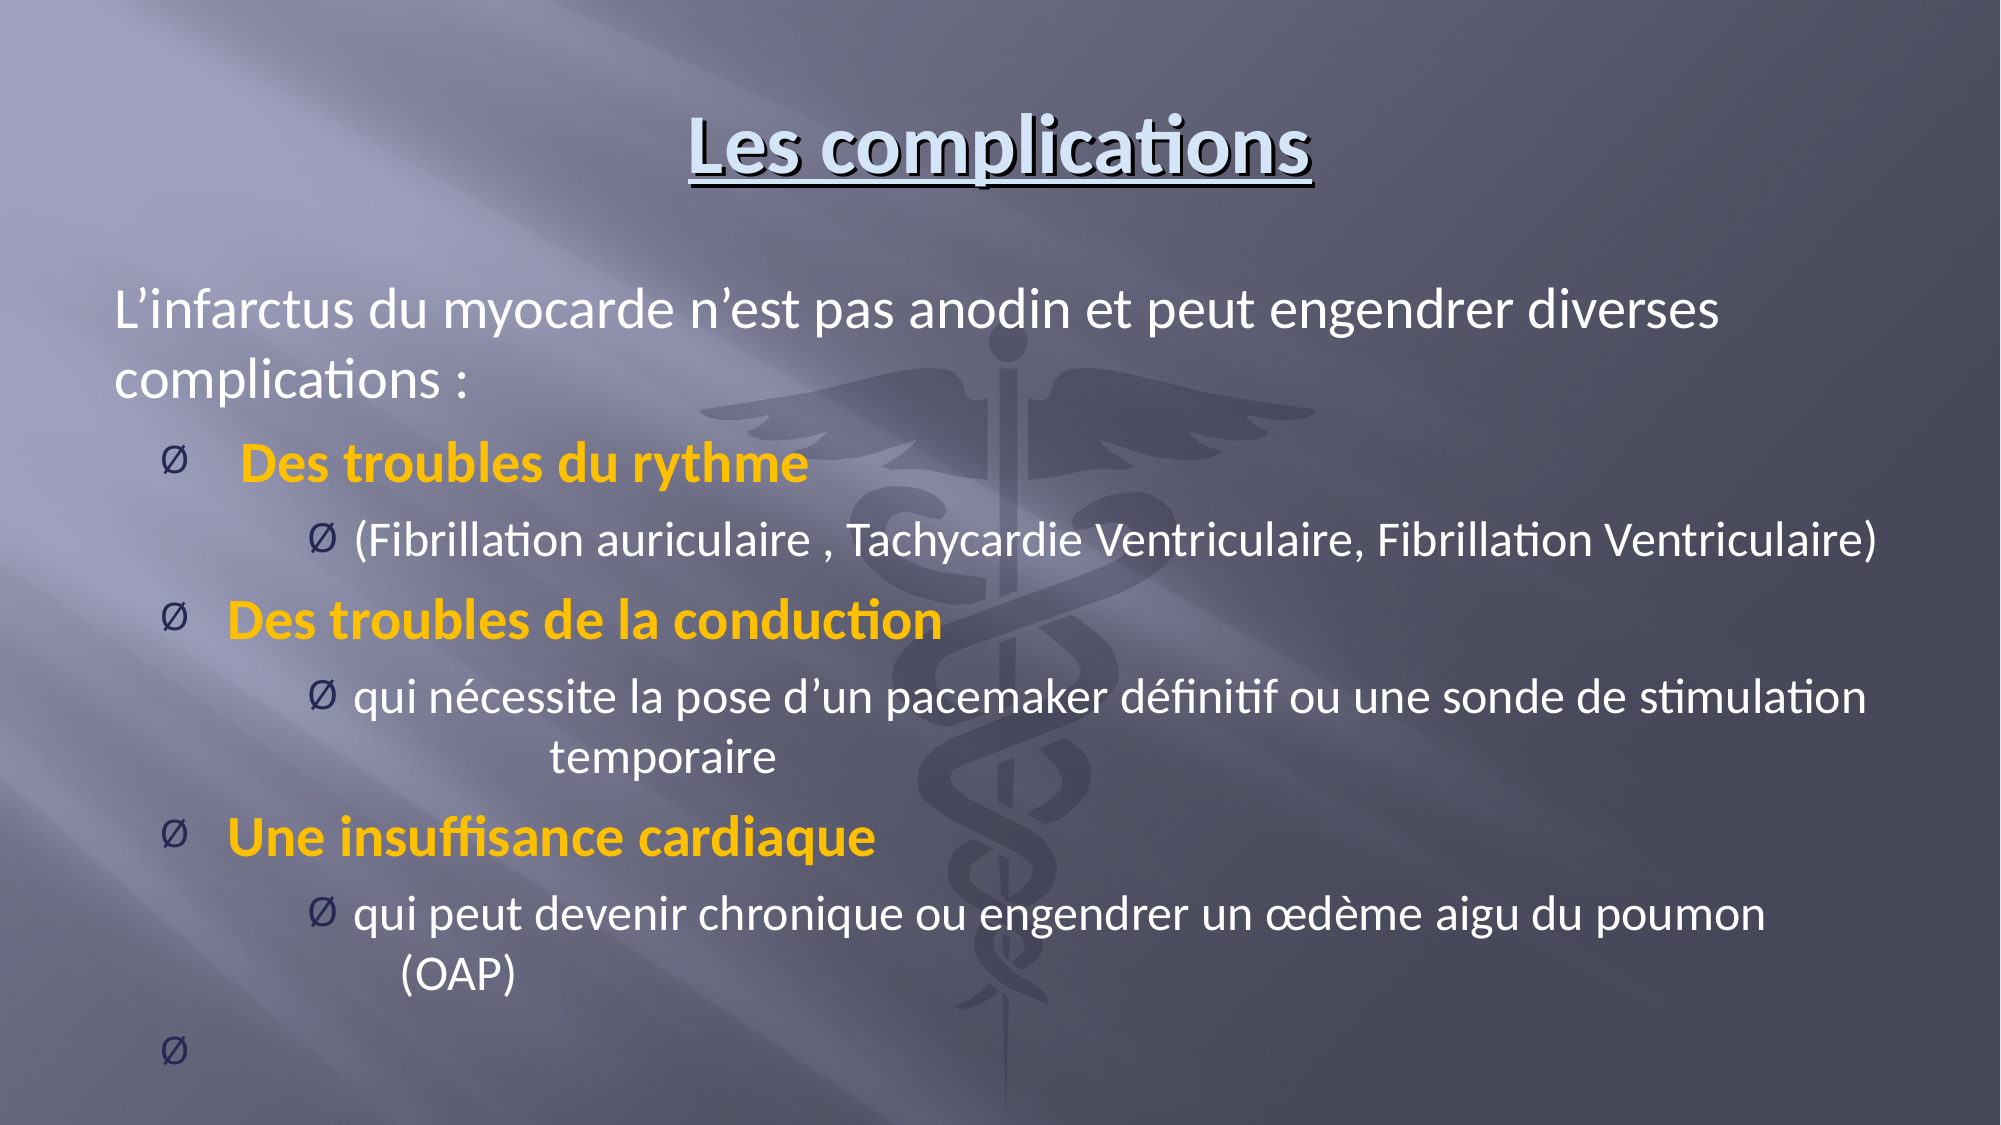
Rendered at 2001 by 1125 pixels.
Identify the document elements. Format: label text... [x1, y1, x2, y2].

list L’infarctus du myocarde n’est pas anodin et peut engendrer diverses complications : Des troubles du rythme (Fibrillation auriculaire , Tachycardie Ventriculaire, Fibrillation Ventriculaire) Des troubles de la conduction qui nécessite la pose d’un pacemaker définitif ou une sonde de stimulation temporaire Une insuffisance cardiaque qui peut devenir chronique ou engendrer un œdème aigu du poumon (OAP) [99, 262, 1900, 1036]
title Les complications [99, 45, 1900, 233]
